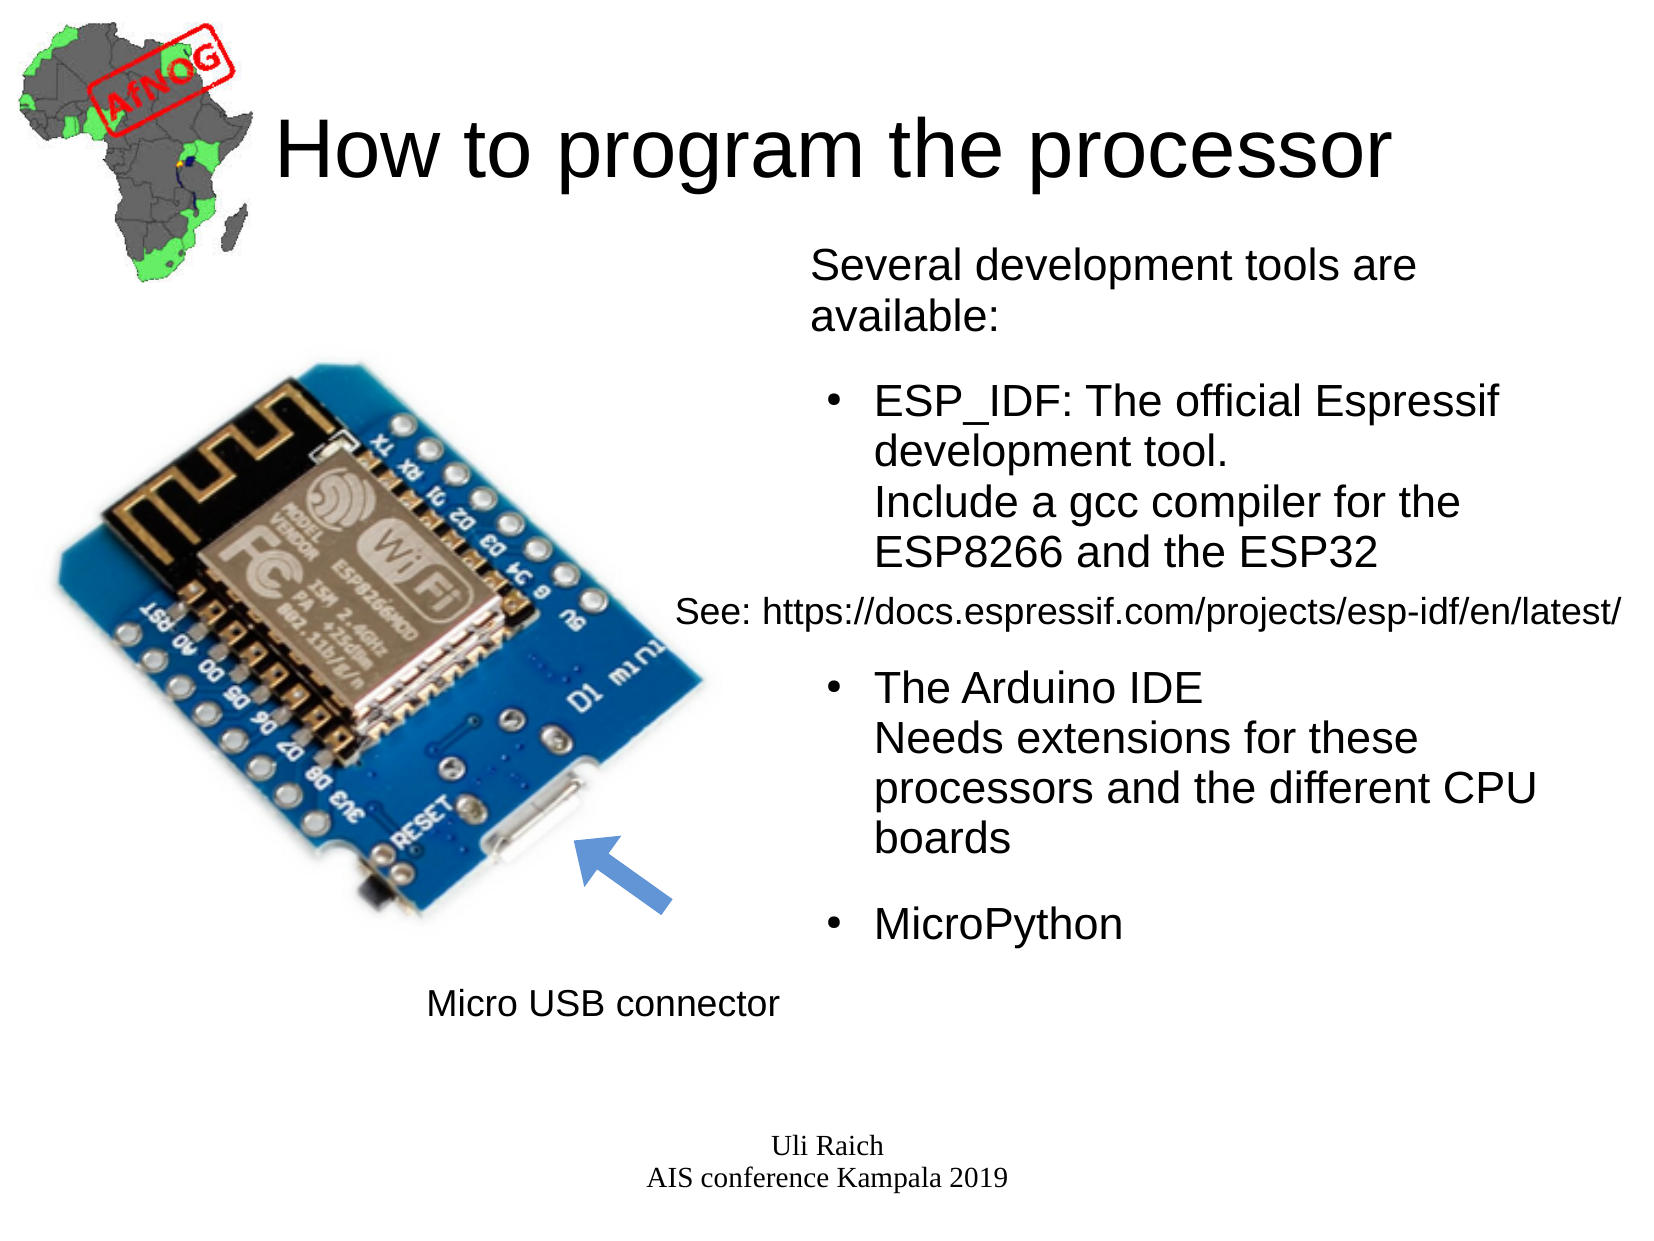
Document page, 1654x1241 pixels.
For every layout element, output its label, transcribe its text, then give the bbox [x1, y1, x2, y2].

picture [0, 0, 796, 1006]
text_box Micro USB connector [411, 975, 796, 1032]
text_box See: https://docs.espressif.com/projects/esp-idf/en/latest/ [660, 583, 1638, 641]
title How to program the processor [90, 45, 1579, 253]
list Several development tools are available: ESP_IDF: The official Espressif development tool. Include a gcc compiler for the ESP8266 and the ESP32 The Arduino IDE Needs extensions for these processors and the different CPU boards MicroPython [810, 240, 1556, 583]
list Several development tools are available: ESP_IDF: The official Espressif development tool. Include a gcc compiler for the ESP8266 and the ESP32 The Arduino IDE Needs extensions for these processors and the different CPU boards MicroPython [810, 641, 1556, 960]
